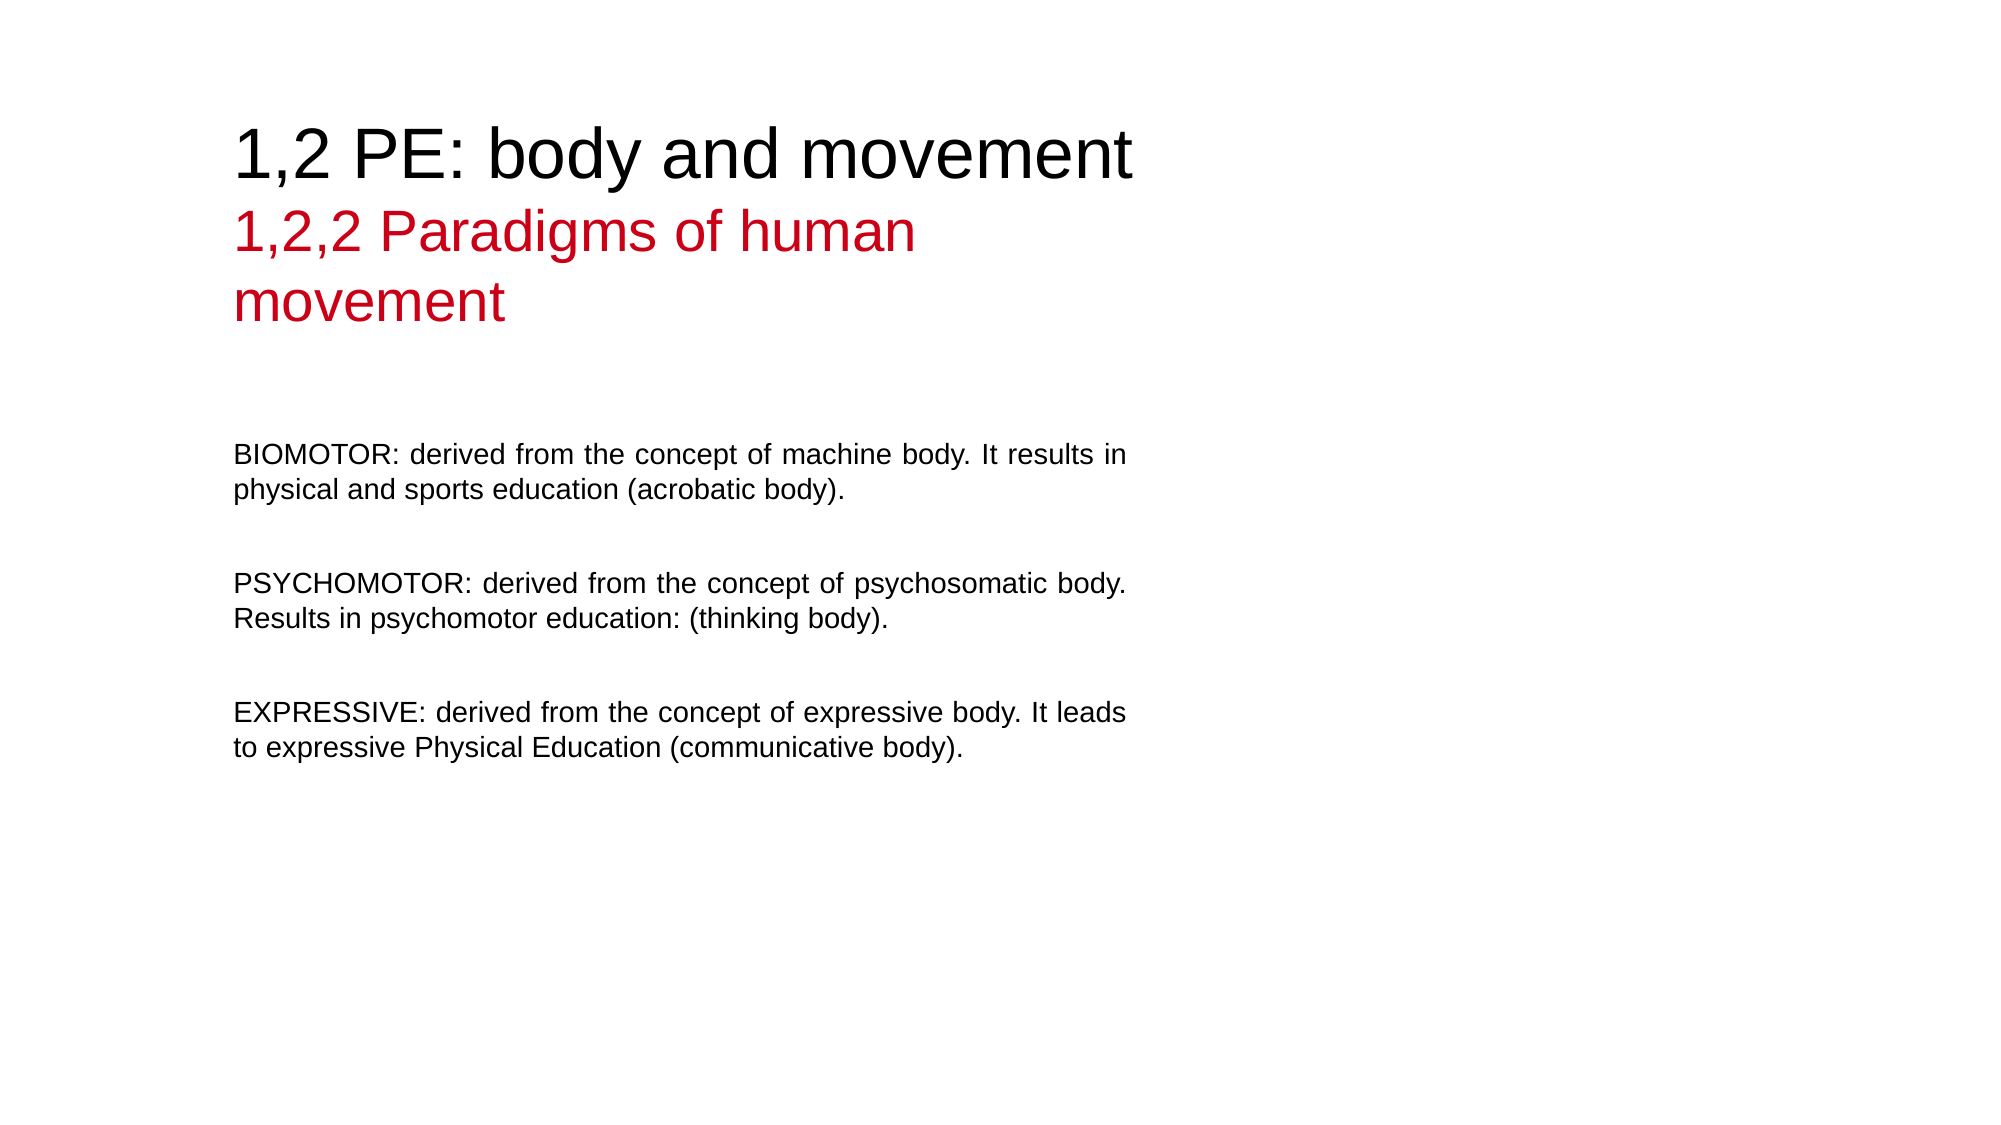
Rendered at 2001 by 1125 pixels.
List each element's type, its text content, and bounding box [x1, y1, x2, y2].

list BIOMOTOR: derived from the concept of machine body. It results in physical and sports education (acrobatic body). PSYCHOMOTOR: derived from the concept of psychosomatic body. Results in psychomotor education: (thinking body). EXPRESSIVE: derived from the concept of expressive body. It leads to expressive Physical Education (communicative body). [233, 341, 1140, 949]
subtitle 1,2,2 Paradigms of human movement [233, 193, 1140, 253]
title 1,2 PE: body and movement [233, 91, 1140, 193]
